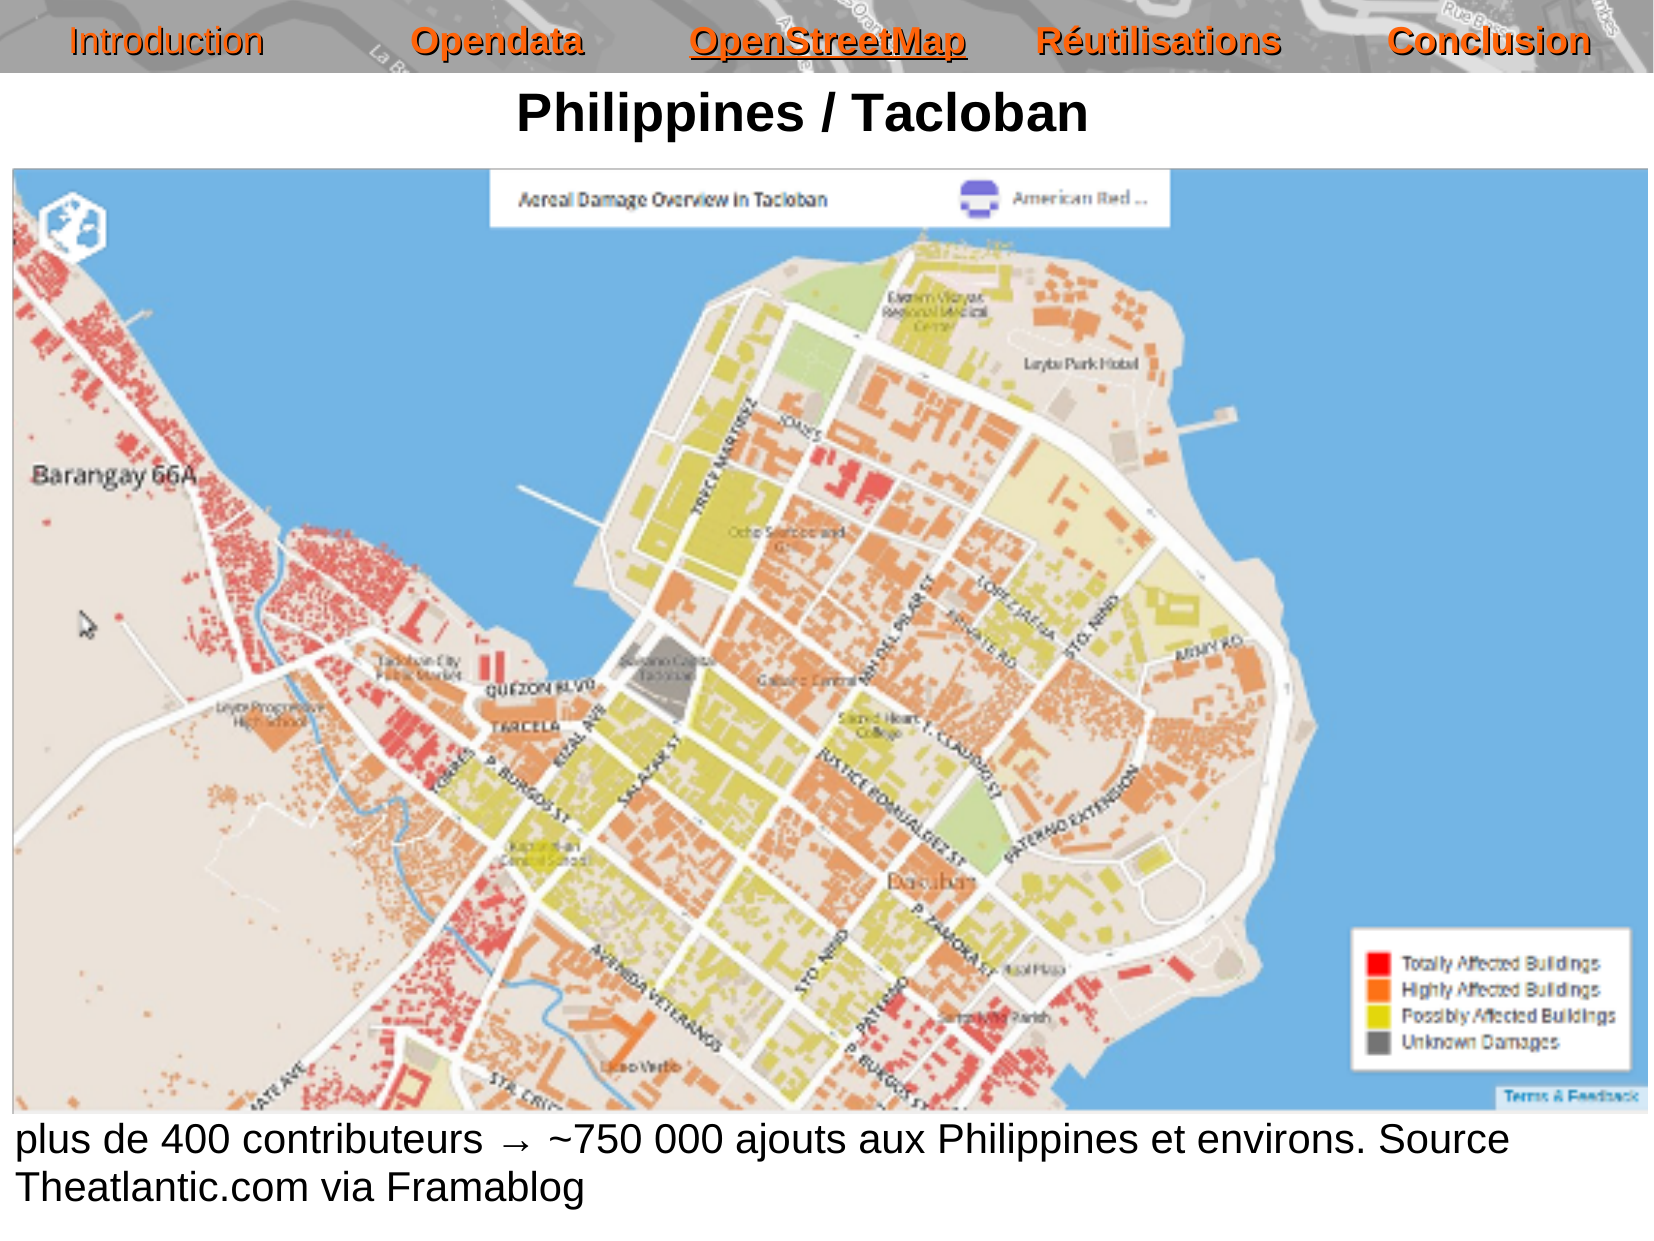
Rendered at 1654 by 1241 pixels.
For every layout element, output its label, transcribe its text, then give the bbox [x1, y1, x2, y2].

text_box Philippines / Tacloban [502, 72, 1102, 148]
picture [11, 167, 1648, 1106]
table_header Introduction [1, 12, 331, 69]
table_header Conclusion [1324, 12, 1654, 69]
picture [0, 0, 1654, 73]
table_header OpenStreetMap [662, 12, 993, 69]
table_header Opendata [331, 12, 662, 69]
table_header Réutilisations [993, 12, 1324, 69]
text_box plus de 400 contributeurs → ~750 000 ajouts aux Philippines et environs. Source Theatlantic.com via Framablog [0, 1106, 1654, 1241]
